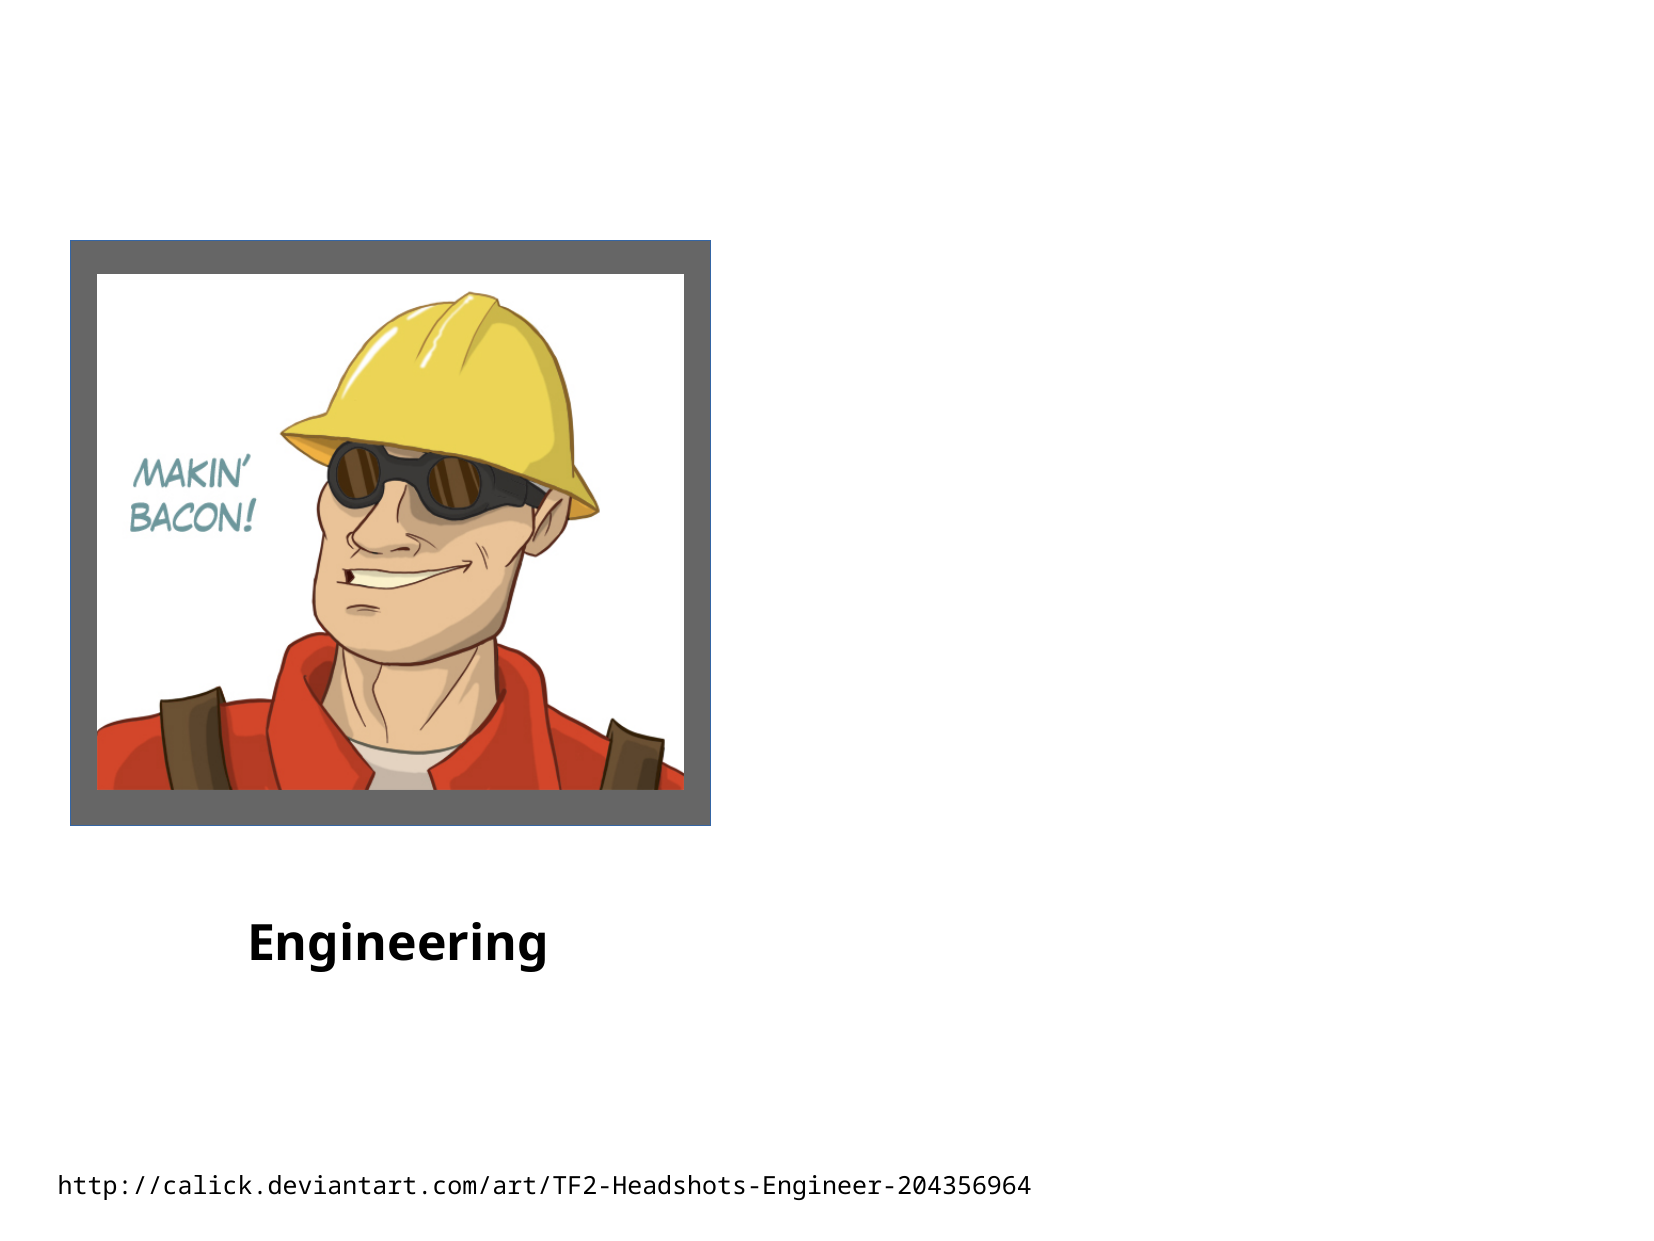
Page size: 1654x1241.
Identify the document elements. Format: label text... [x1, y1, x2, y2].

text_box Engineering [232, 900, 549, 971]
text_box [70, 240, 711, 826]
picture [97, 274, 684, 790]
text_box http://calick.deviantart.com/art/TF2-Headshots-Engineer-204356964 [42, 1160, 886, 1201]
